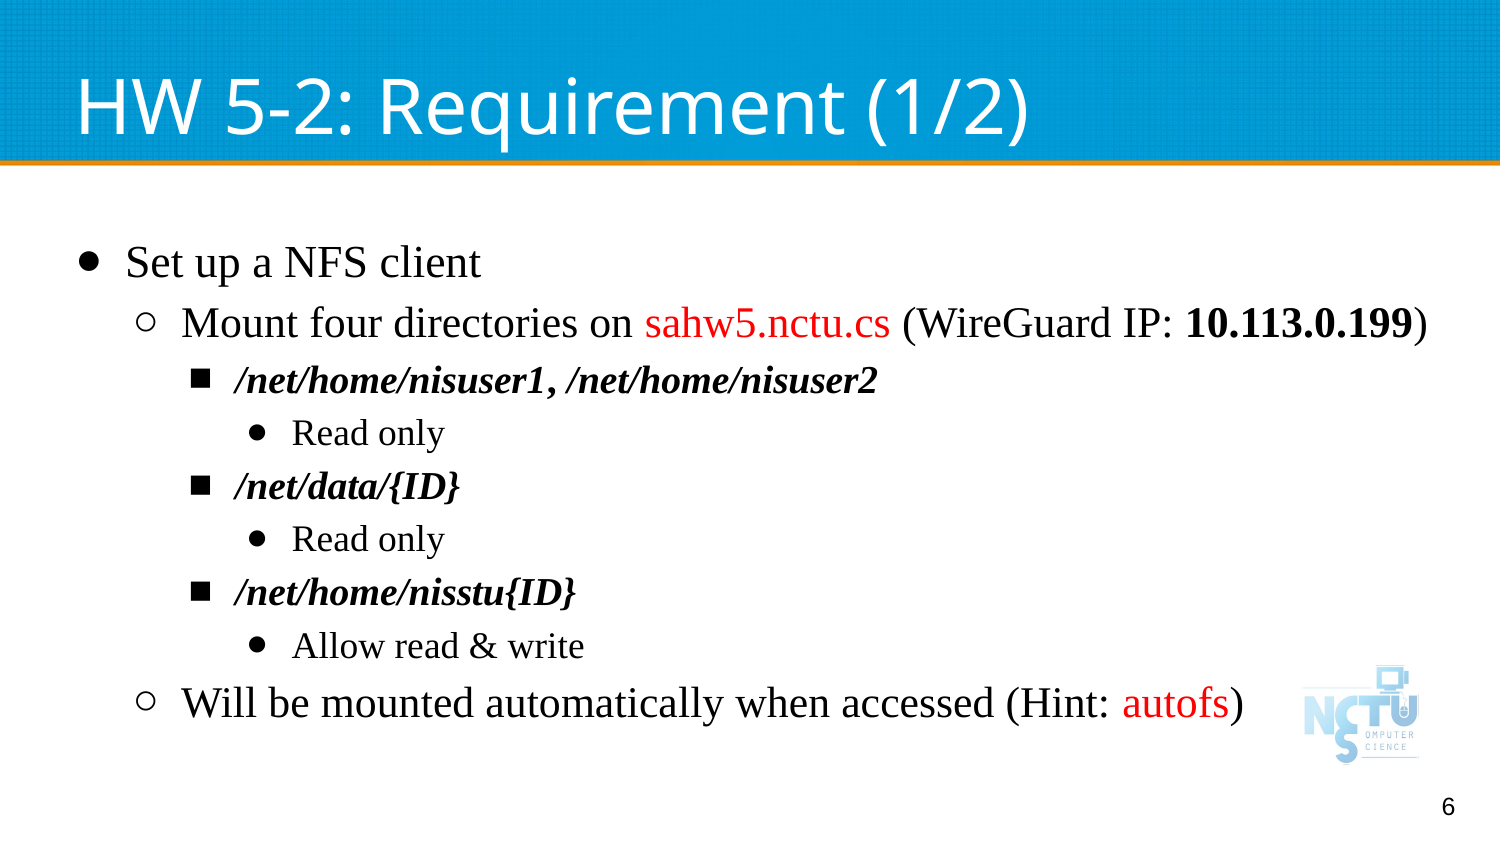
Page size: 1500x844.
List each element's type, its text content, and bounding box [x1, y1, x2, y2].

list Set up a NFS client Mount four directories on sahw5.nctu.cs (WireGuard IP: 10.113.0.199) /net/home/nisuser1, /net/home/nisuser2 Read only /net/data/{ID} Read only /net/home/nisstu{ID} Allow read & write Will be mounted automatically when accessed (Hint: autofs) [70, 223, 1473, 780]
title HW 5-2: Requirement (1/2) [74, 33, 1425, 175]
picture [0, 160, 1500, 844]
slide_number <number> [1403, 779, 1494, 844]
